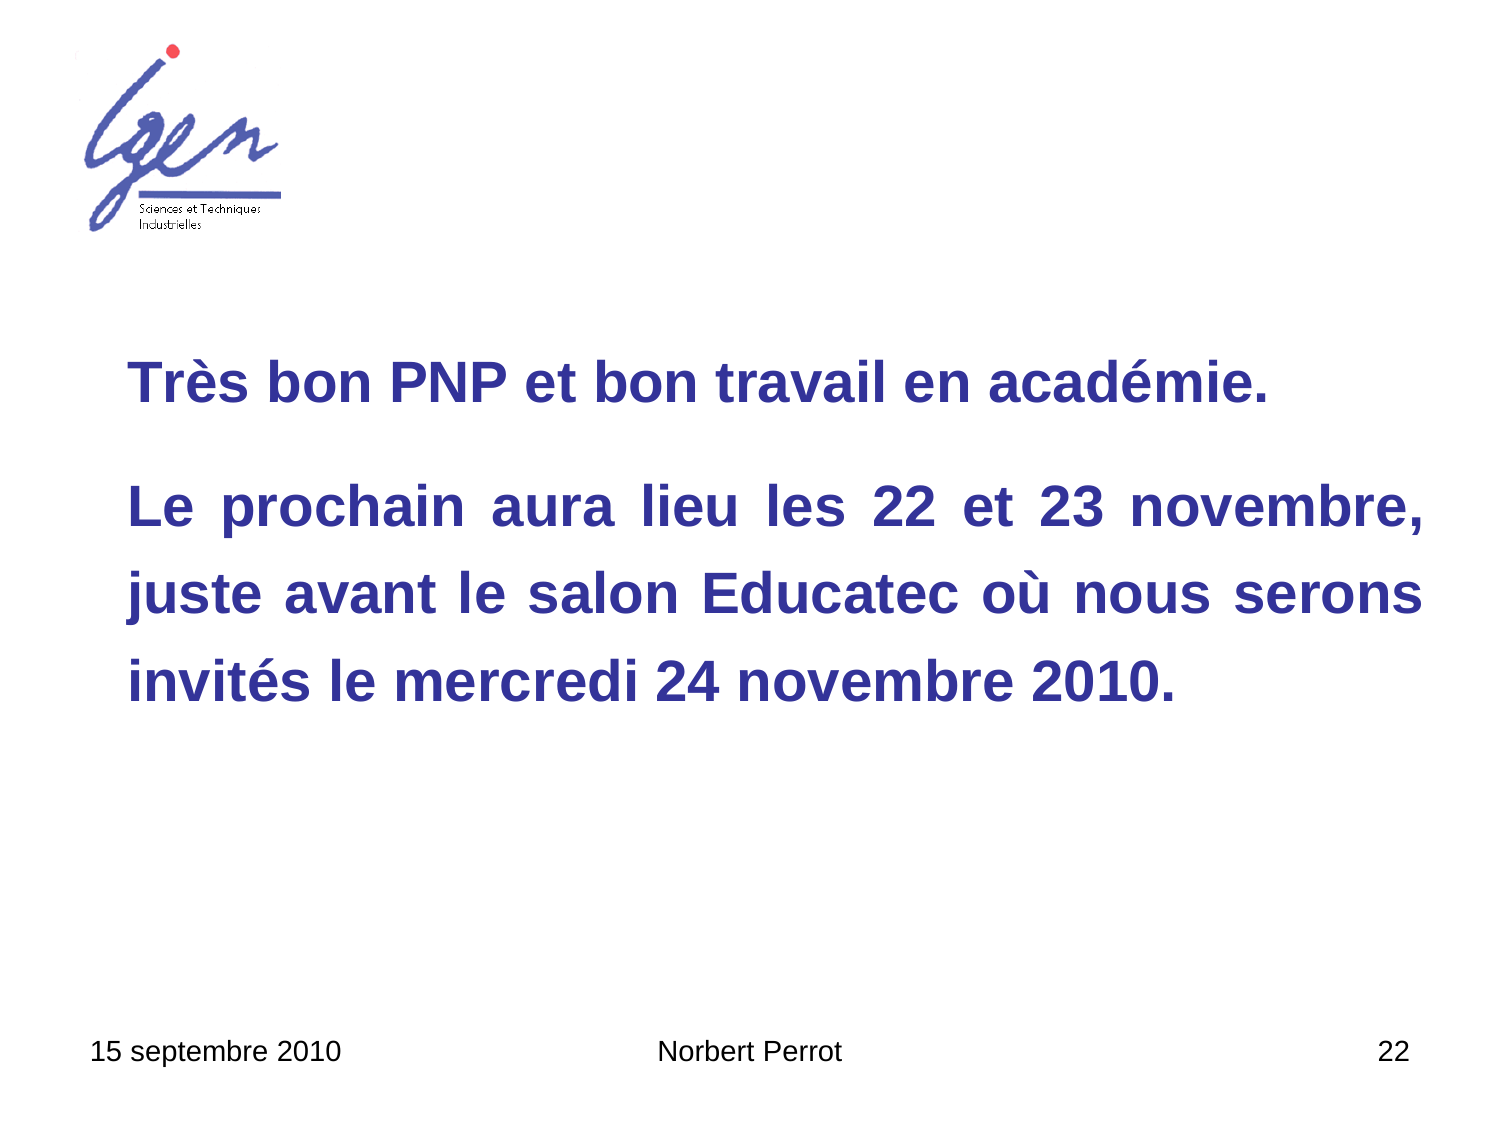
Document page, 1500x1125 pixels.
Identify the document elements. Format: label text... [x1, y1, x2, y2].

picture [75, 42, 281, 235]
text_box Norbert Perrot [512, 1024, 988, 1103]
text_box 15 septembre 2010 [74, 1024, 426, 1103]
text_box <numéro> [1074, 1024, 1426, 1103]
text_box Très bon PNP et bon travail en académie. Le prochain aura lieu les 22 et 23 novembre, juste avant le salon Educatec où nous serons invités le mercredi 24 novembre 2010. [112, 318, 1441, 721]
